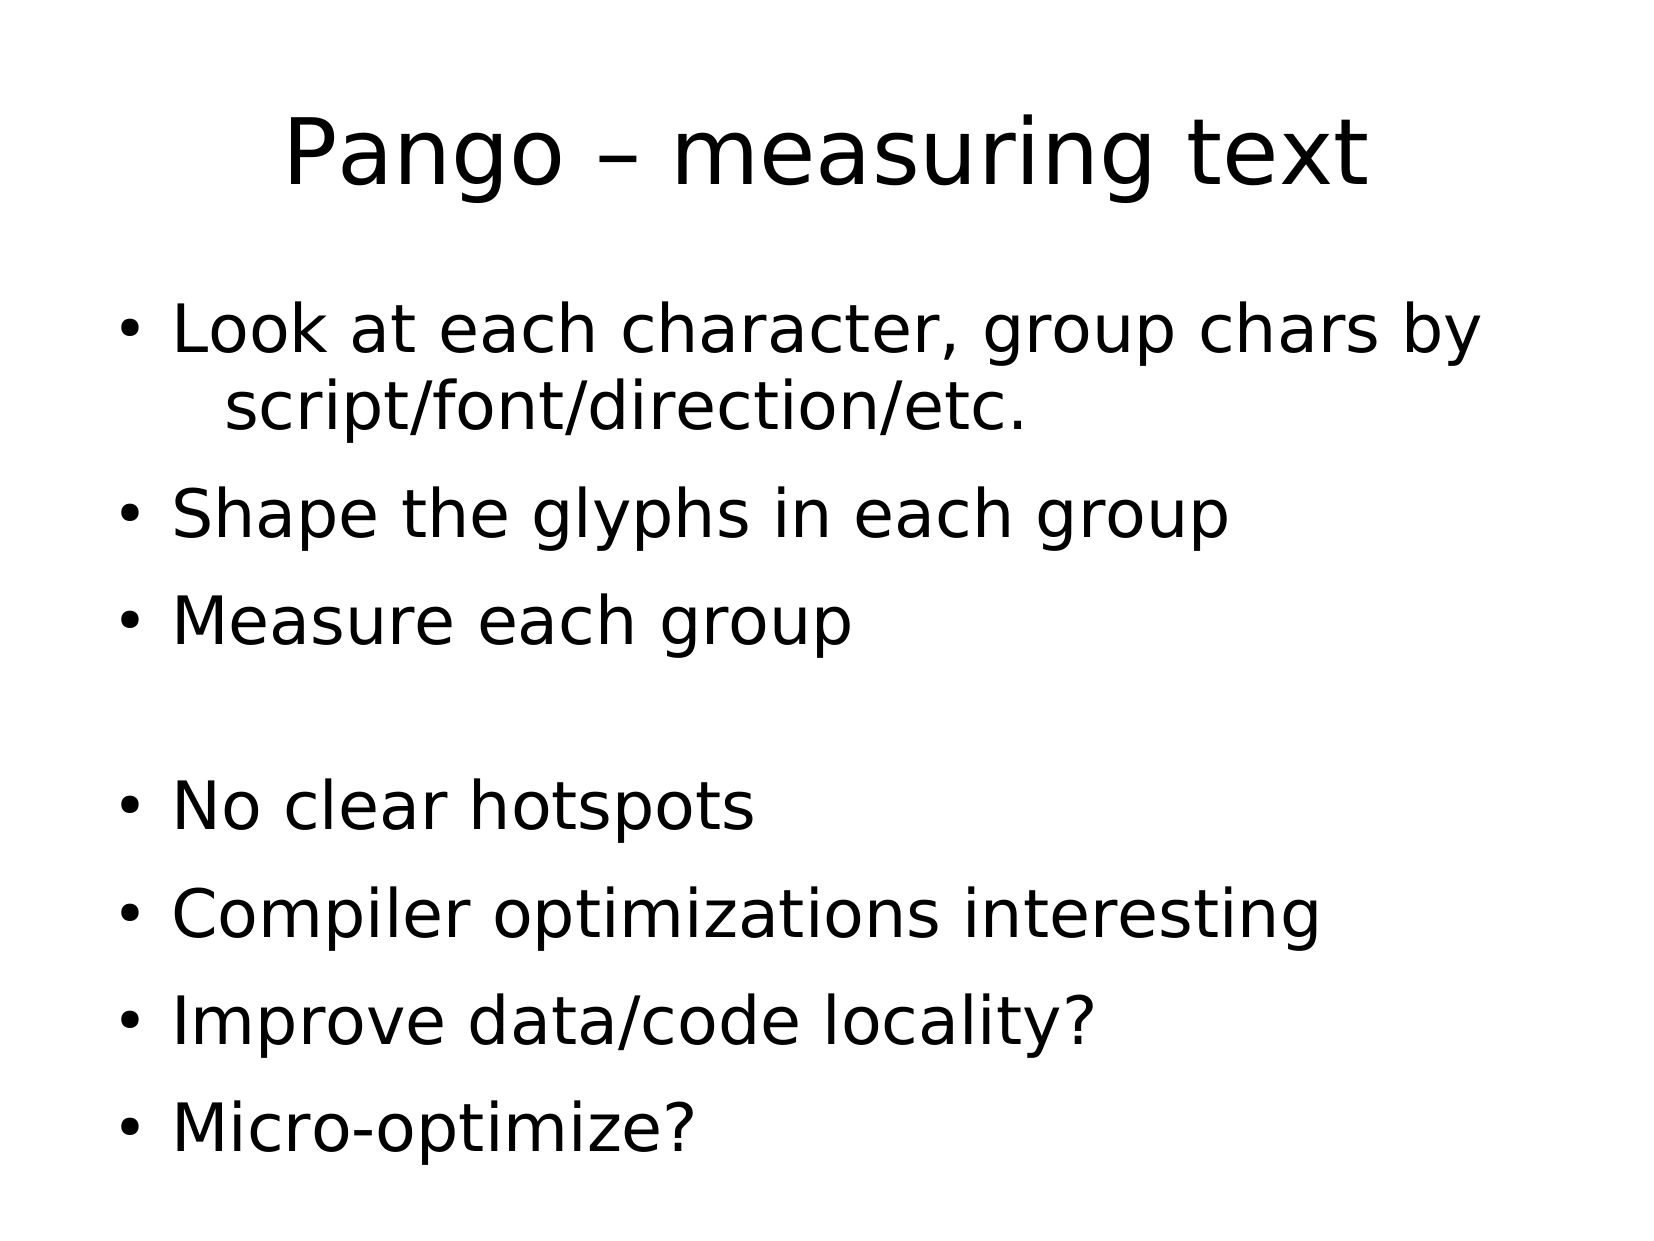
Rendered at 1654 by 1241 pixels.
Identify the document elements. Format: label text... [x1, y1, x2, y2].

list Look at each character, group chars by script/font/direction/etc. Shape the glyphs in each group Measure each group No clear hotspots Compiler optimizations interesting Improve data/code locality? Micro-optimize? [82, 290, 1571, 1168]
title Pango – measuring text [82, 49, 1571, 257]
